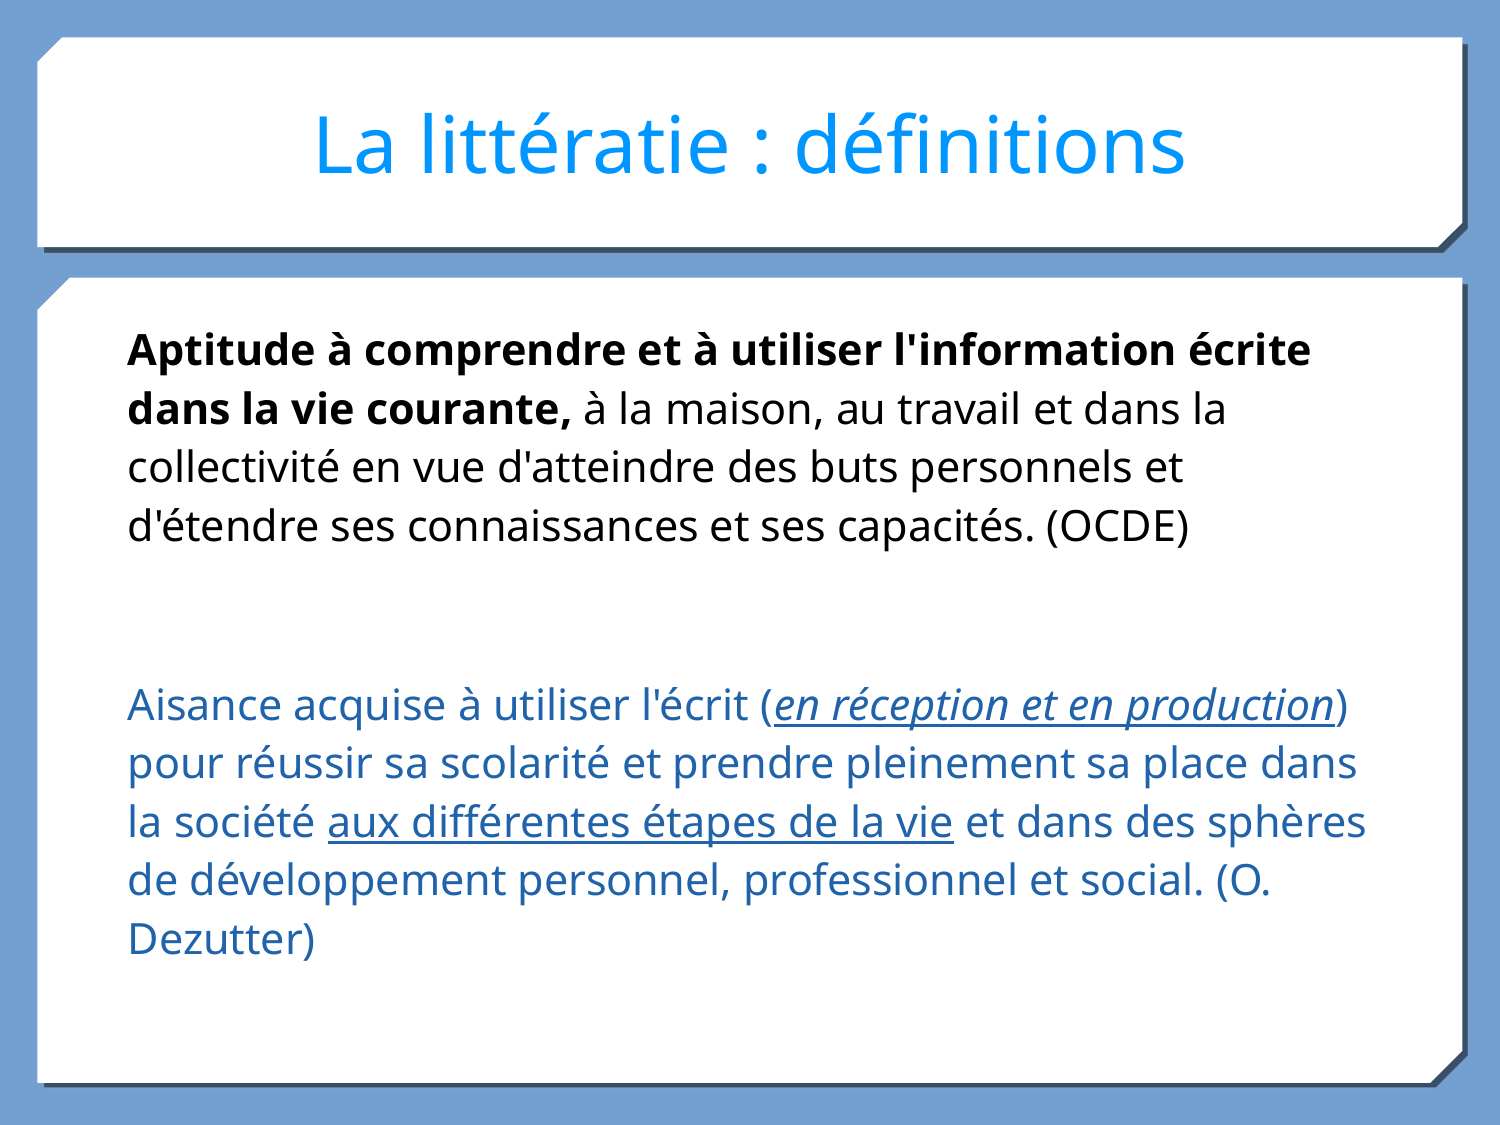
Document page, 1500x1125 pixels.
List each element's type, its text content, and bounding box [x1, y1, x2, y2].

title La littératie : définitions [127, 48, 1372, 236]
list Aptitude à comprendre et à utiliser l'information écrite dans la vie courante, à la maison, au travail et dans la collectivité en vue d'atteindre des buts personnels et d'étendre ses connaissances et ses capacités. (OCDE) Aisance acquise à utiliser l'écrit (en réception et en production) pour réussir sa scolarité et prendre pleinement sa place dans la société aux différentes étapes de la vie et dans des sphères de développement personnel, professionnel et social. (O. Dezutter) [127, 319, 1372, 978]
